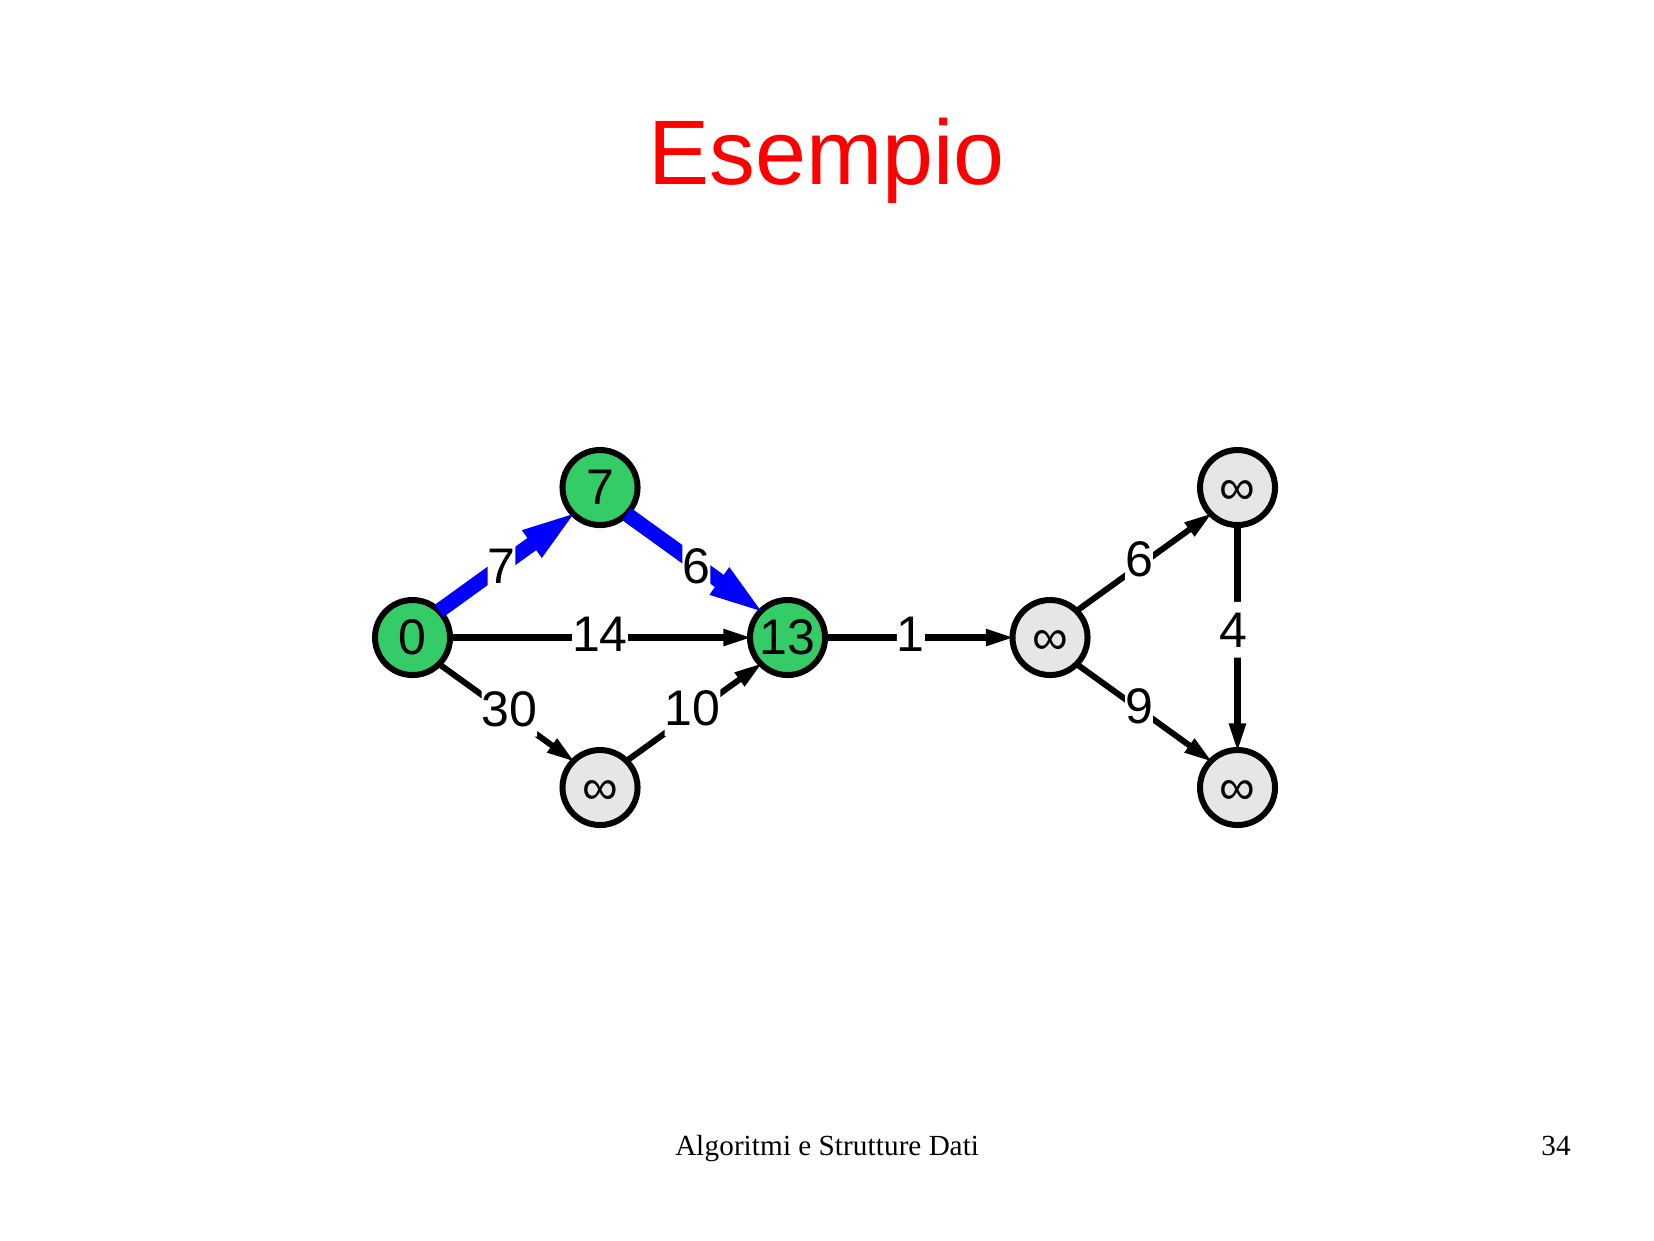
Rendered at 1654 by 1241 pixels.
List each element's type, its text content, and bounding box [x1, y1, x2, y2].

text_box ∞ [1012, 600, 1088, 676]
text_box 13 [750, 600, 825, 676]
text_box 30 [481, 680, 538, 737]
text_box 7 [487, 538, 516, 595]
text_box 6 [682, 538, 711, 595]
text_box 6 [1125, 530, 1153, 587]
text_box 7 [562, 450, 638, 526]
title Esempio [82, 49, 1571, 257]
text_box ∞ [1200, 450, 1276, 525]
text_box ∞ [1200, 750, 1276, 826]
text_box 0 [375, 600, 450, 676]
text_box 14 [572, 605, 628, 662]
text_box ∞ [562, 750, 638, 826]
text_box 1 [896, 605, 925, 662]
text_box 4 [1219, 601, 1248, 658]
text_box 10 [664, 680, 721, 736]
text_box 9 [1125, 678, 1153, 735]
